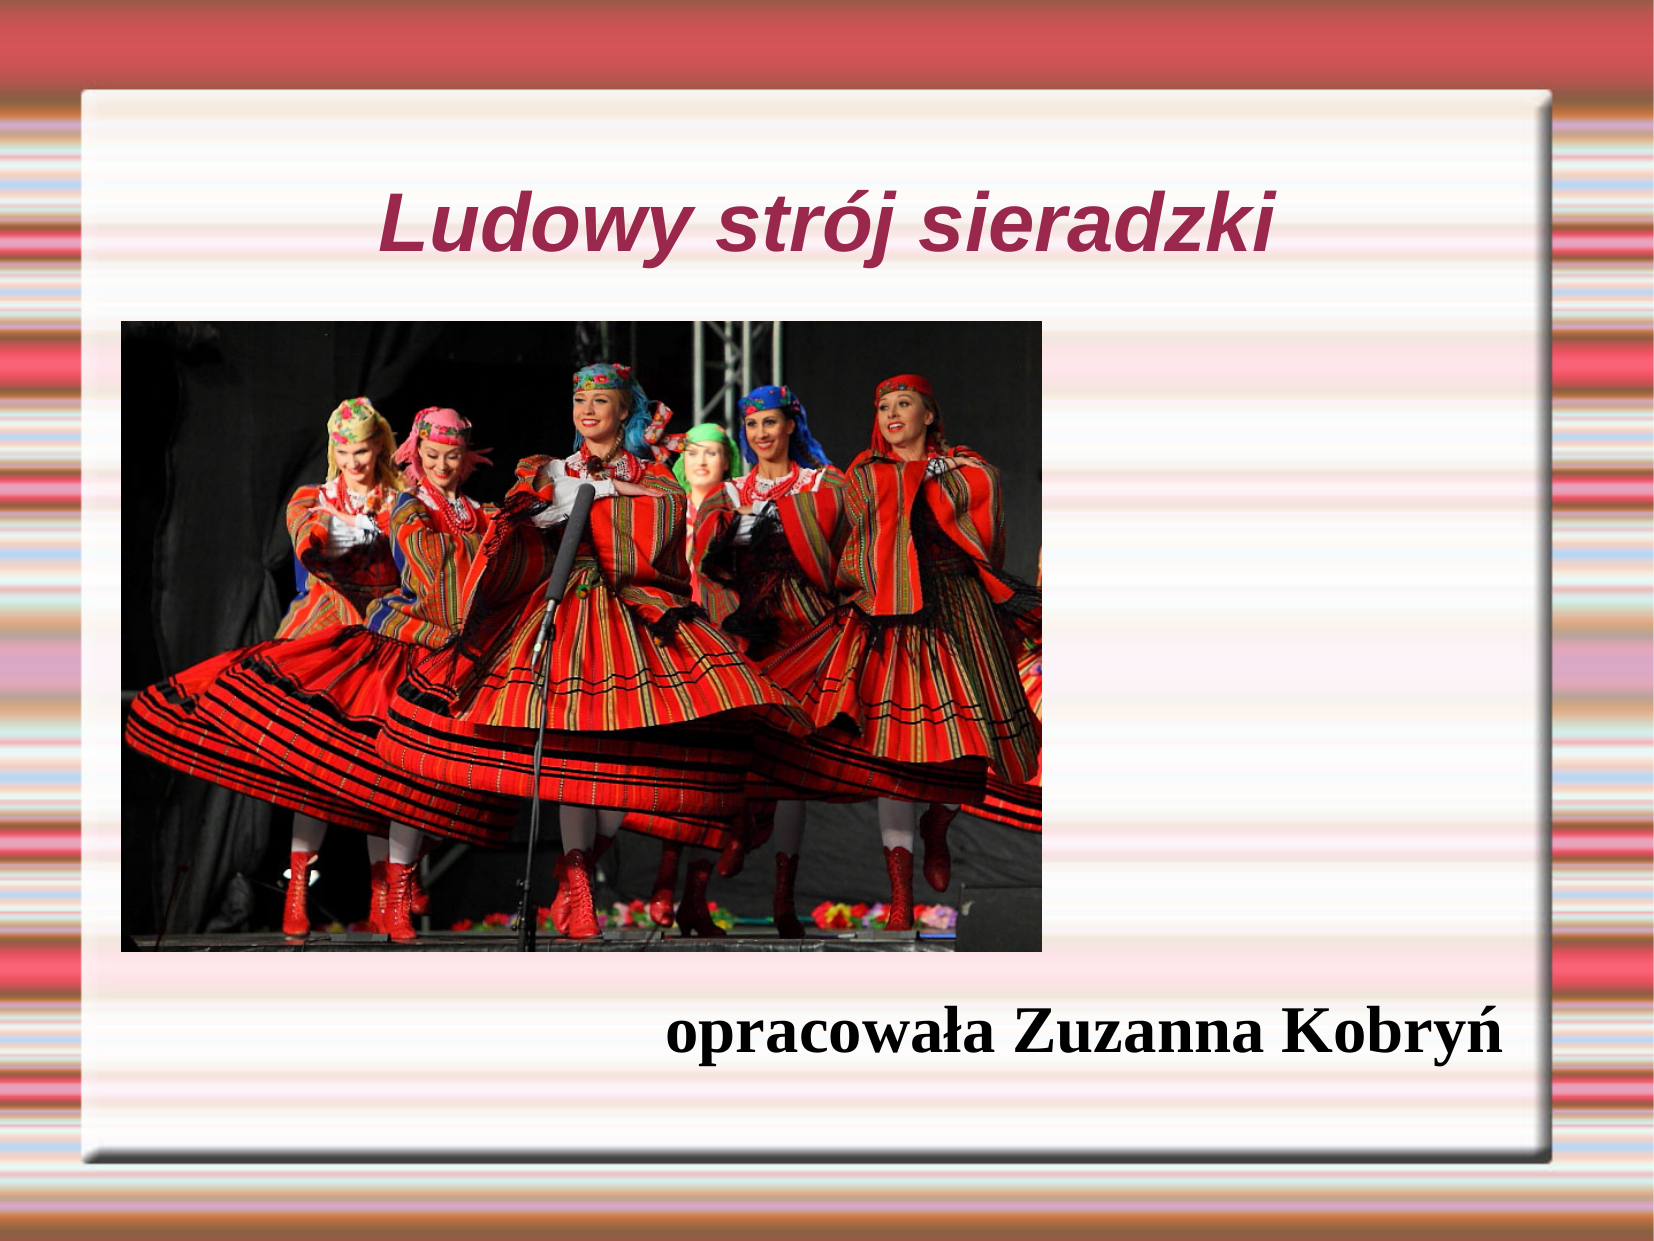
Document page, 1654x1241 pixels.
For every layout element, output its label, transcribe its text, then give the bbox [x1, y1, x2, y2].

picture [121, 321, 1042, 952]
title Ludowy strój sieradzki [121, 167, 1534, 269]
subtitle opracowała Zuzanna Kobryń [134, 261, 1517, 1151]
